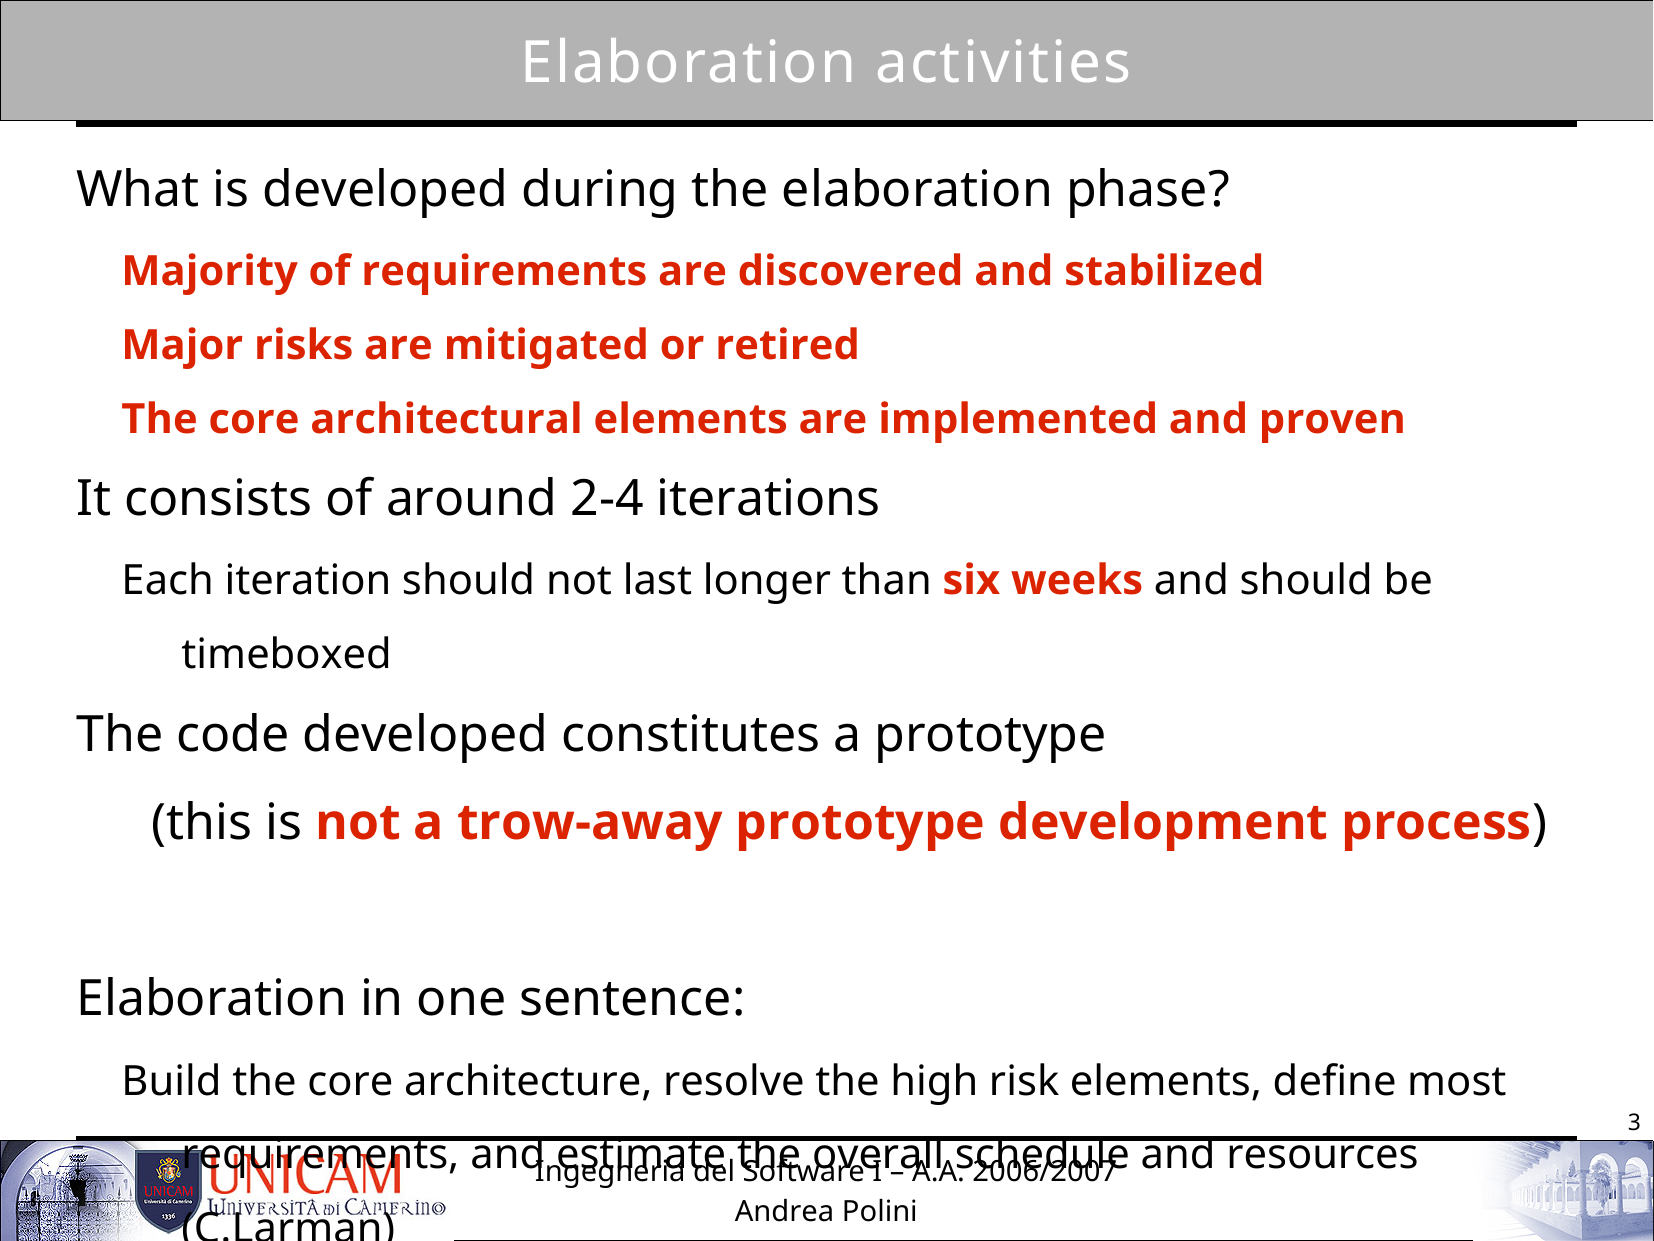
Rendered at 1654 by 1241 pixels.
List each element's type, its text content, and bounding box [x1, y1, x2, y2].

picture [339, 1231, 349, 1239]
picture [1473, 1141, 1654, 1241]
picture [259, 1231, 269, 1239]
title Elaboration activities [0, 0, 1653, 121]
picture [363, 1222, 375, 1241]
picture [0, 1141, 454, 1241]
picture [315, 1222, 326, 1241]
list What is developed during the elaboration phase? Majority of requirements are discovered and stabilized Major risks are mitigated or retired The core architectural elements are implemented and proven It consists of around 2-4 iterations Each iteration should not last longer than six weeks and should be timeboxed The code developed constitutes a prototype (this is not a trow-away prototype development process) Elaboration in one sentence: Build the core architecture, resolve the high risk elements, define most requirements, and estimate the overall schedule and resources (C.Larman) [76, 152, 1577, 1103]
picture [301, 1222, 312, 1241]
